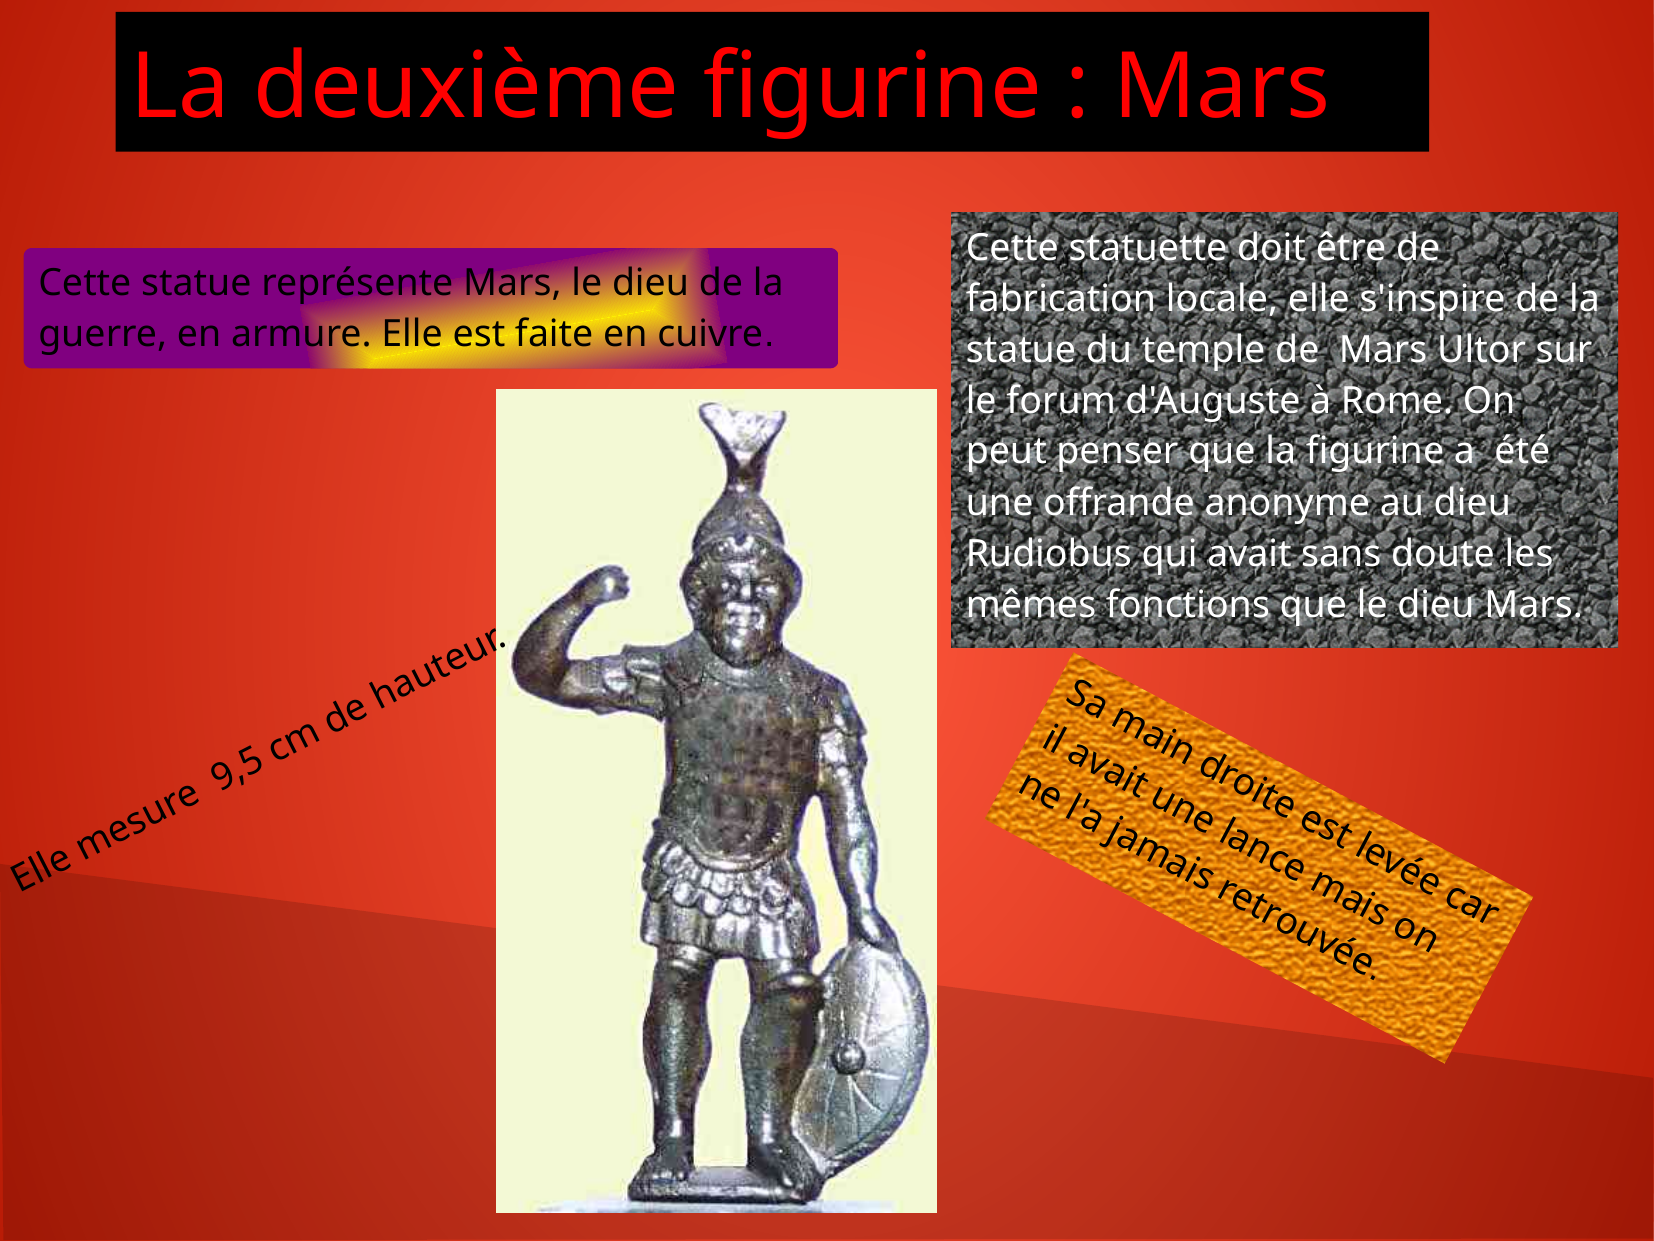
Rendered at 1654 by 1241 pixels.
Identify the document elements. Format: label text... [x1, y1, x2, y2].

text_box Cette statue représente Mars, le dieu de la guerre, en armure. Elle est faite en cuivre. [23, 248, 839, 369]
text_box Elle mesure 9,5 cm de hauteur. [0, 519, 689, 935]
text_box Sa main droite est levée car il avait une lance mais on ne l'a jamais retrouvée. [984, 652, 1534, 1064]
picture [496, 389, 937, 1213]
text_box La deuxième figurine : Mars [115, 11, 1430, 144]
text_box Cette statuette doit être de fabrication locale, elle s'inspire de la statue du temple de Mars Ultor sur le forum d'Auguste à Rome. On peut penser que la figurine a été une offrande anonyme au dieu Rudiobus qui avait sans doute les mêmes fonctions que le dieu Mars. [951, 212, 1619, 648]
